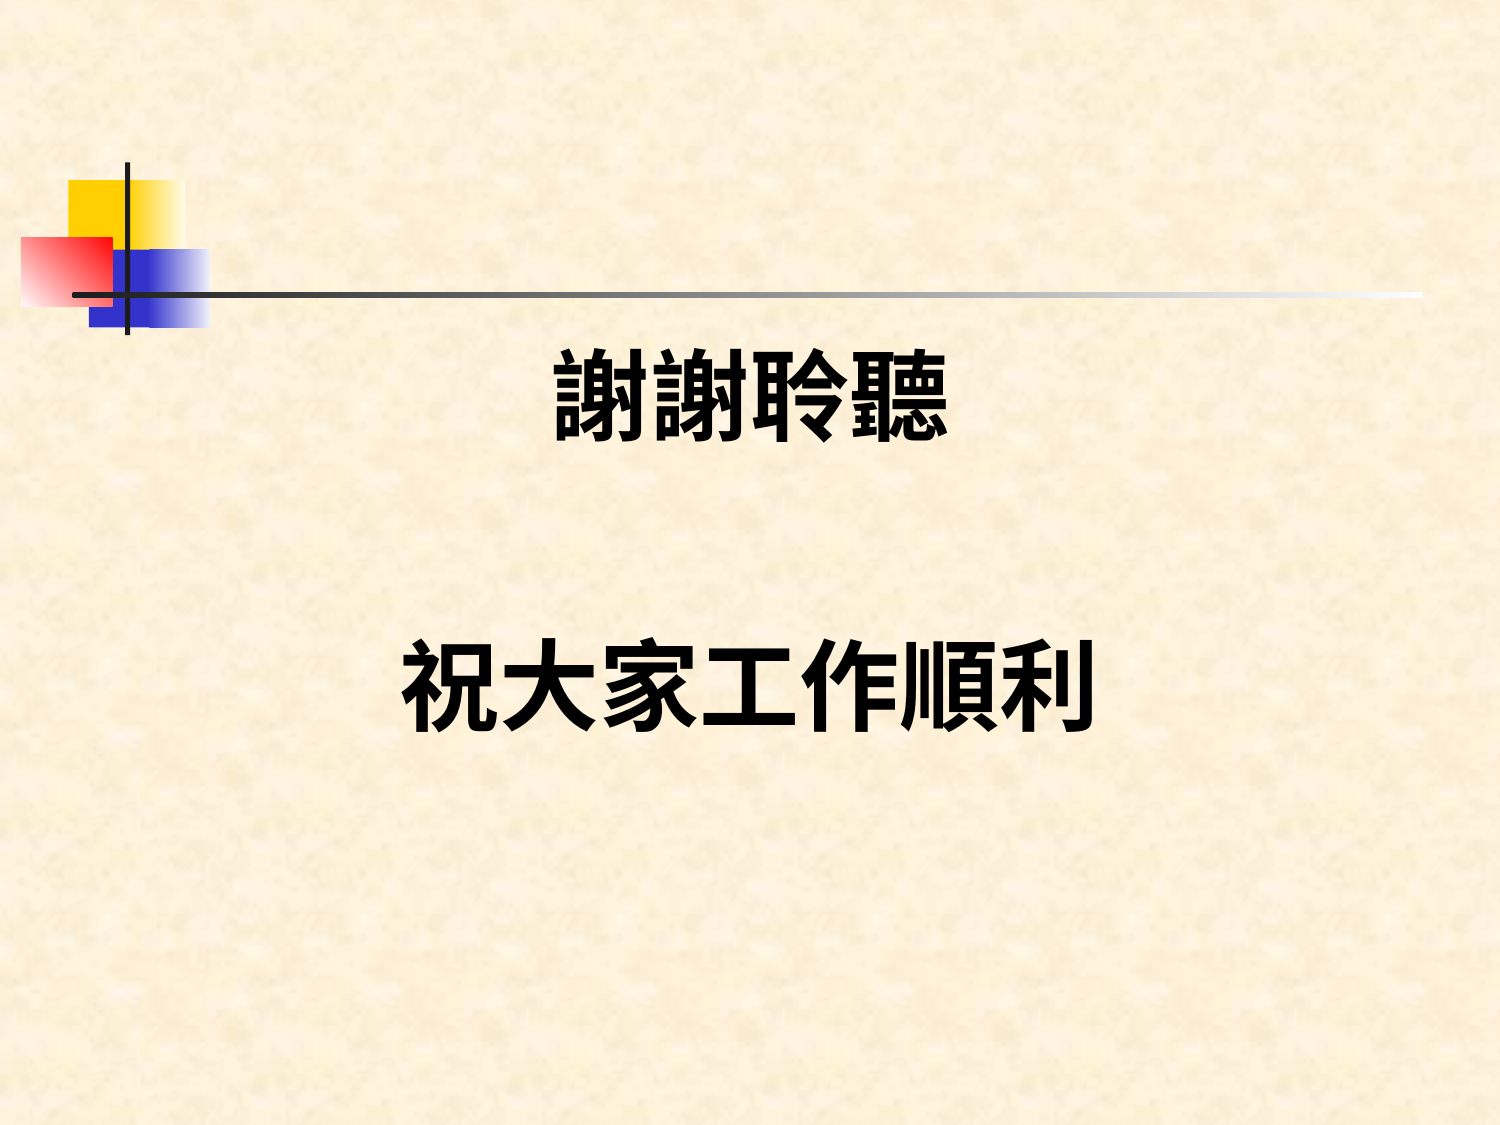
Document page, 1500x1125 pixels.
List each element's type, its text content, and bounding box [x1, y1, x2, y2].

list 謝謝聆聽 祝大家工作順利 [112, 326, 1388, 1002]
picture [0, 0, 1500, 1125]
